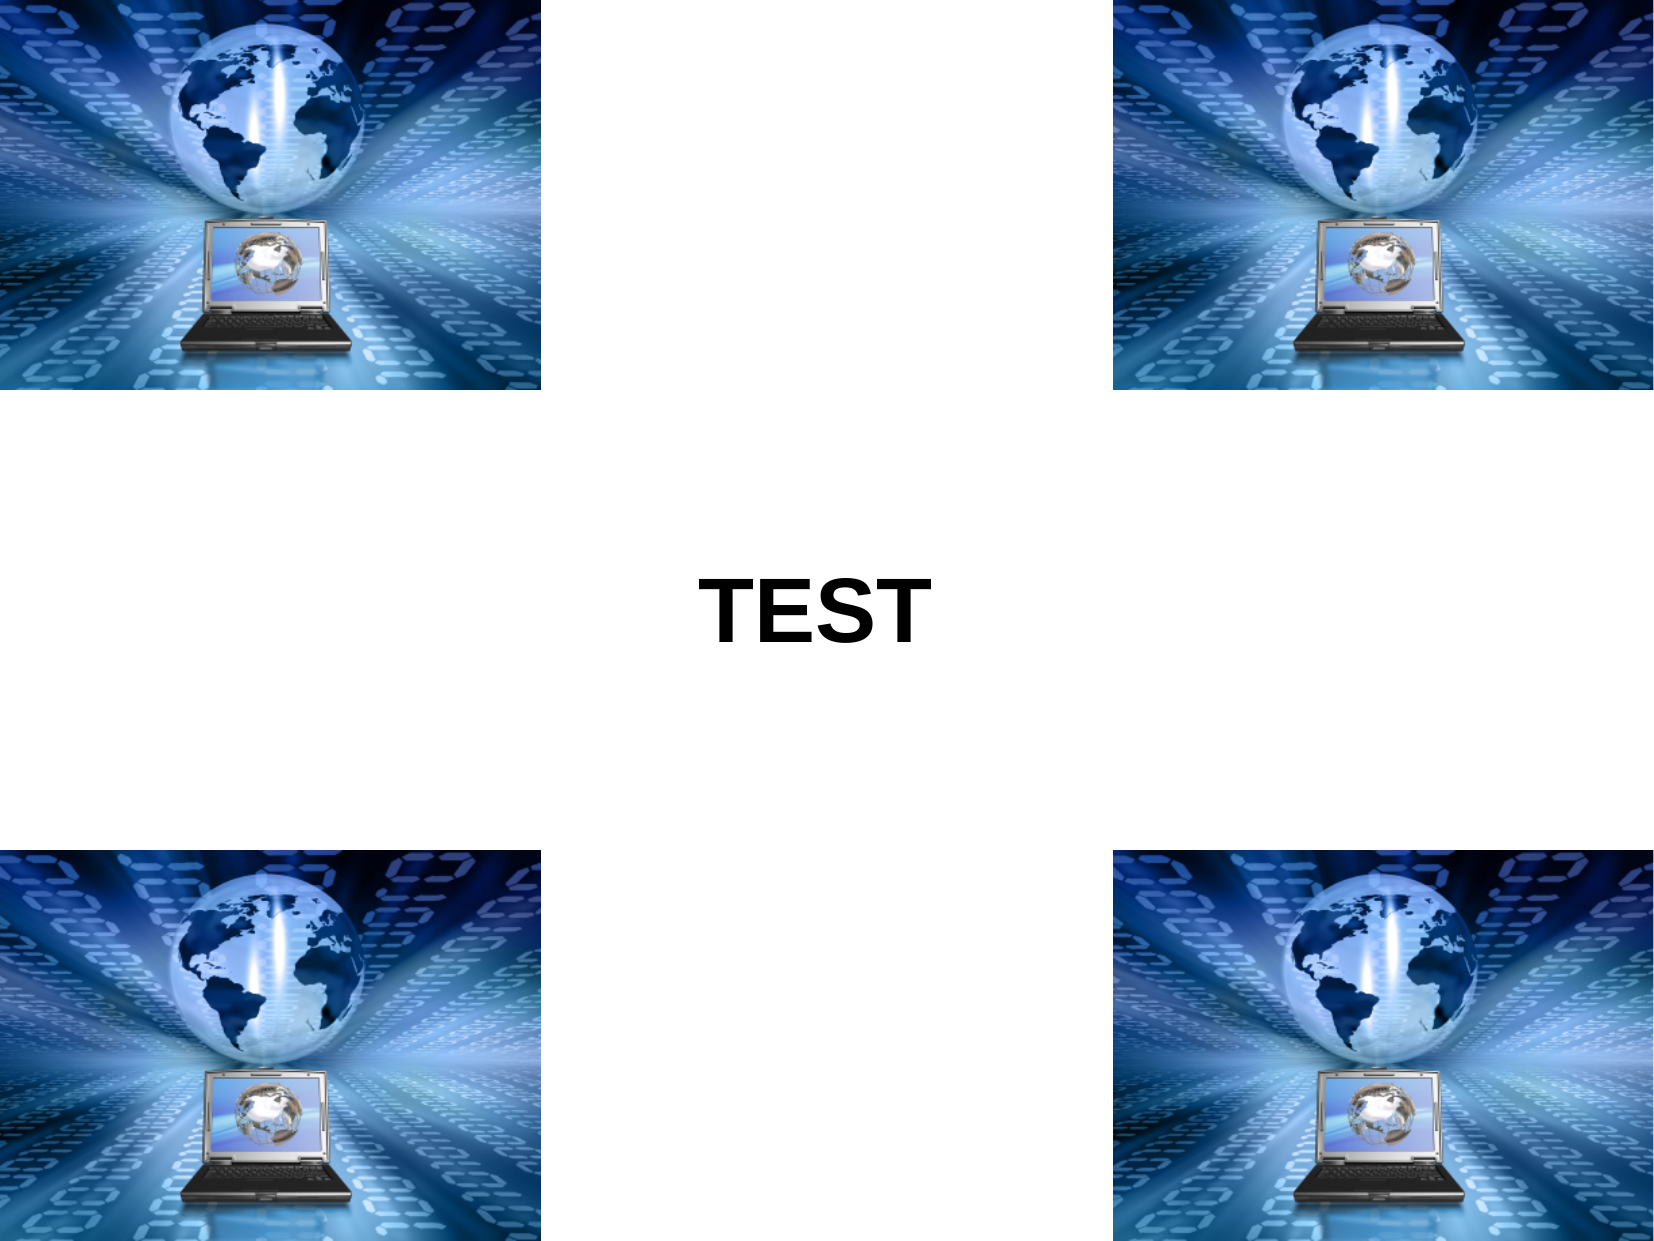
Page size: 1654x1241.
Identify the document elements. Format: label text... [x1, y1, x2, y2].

picture [0, 850, 541, 1241]
picture [1113, 850, 1654, 1241]
picture [1113, 0, 1654, 391]
subtitle TEST [71, 201, 1561, 1021]
picture [0, 0, 541, 391]
